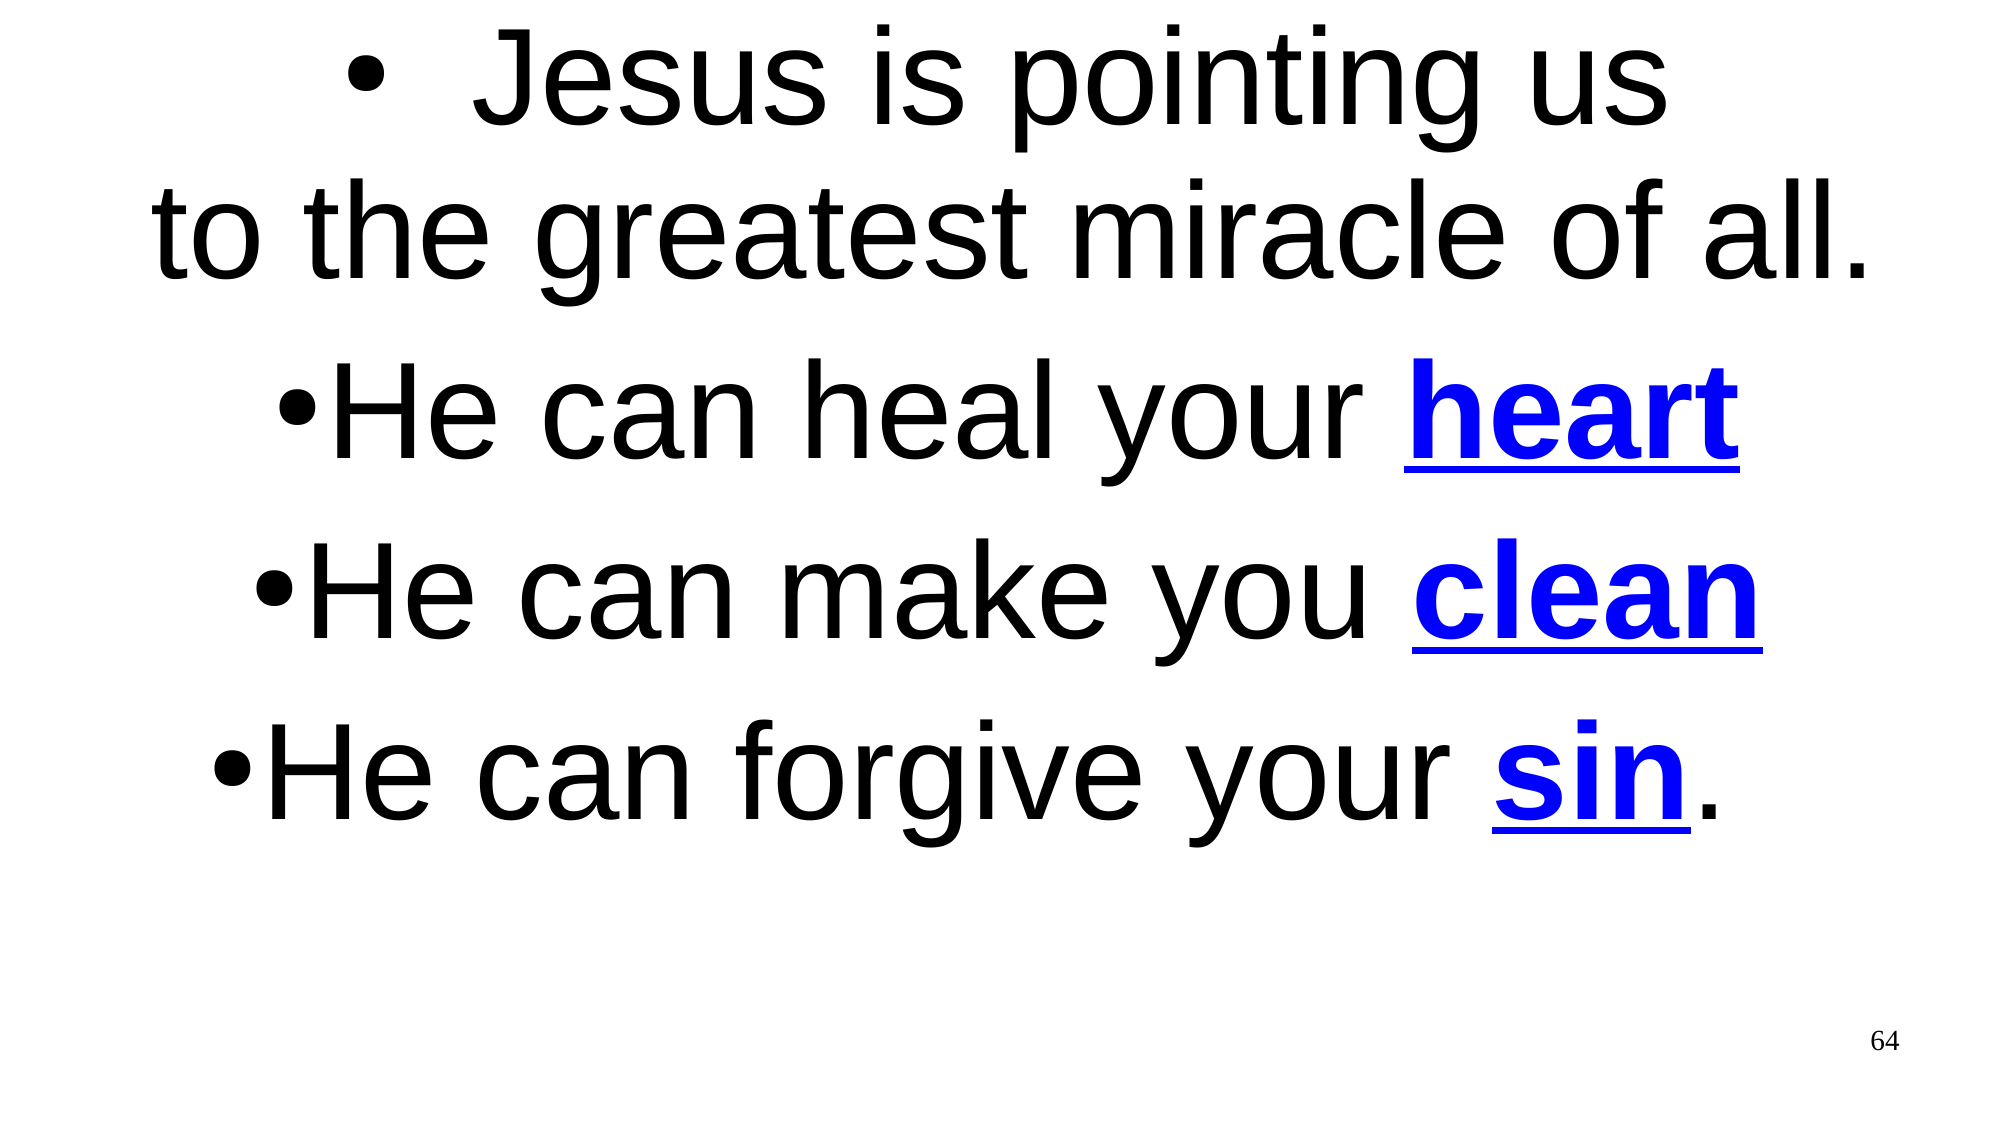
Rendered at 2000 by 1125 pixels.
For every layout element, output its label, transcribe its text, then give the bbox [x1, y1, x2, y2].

list Jesus is pointing us to the greatest miracle of all. He can heal your heart He can make you clean He can forgive your sin. [0, 0, 1996, 1123]
